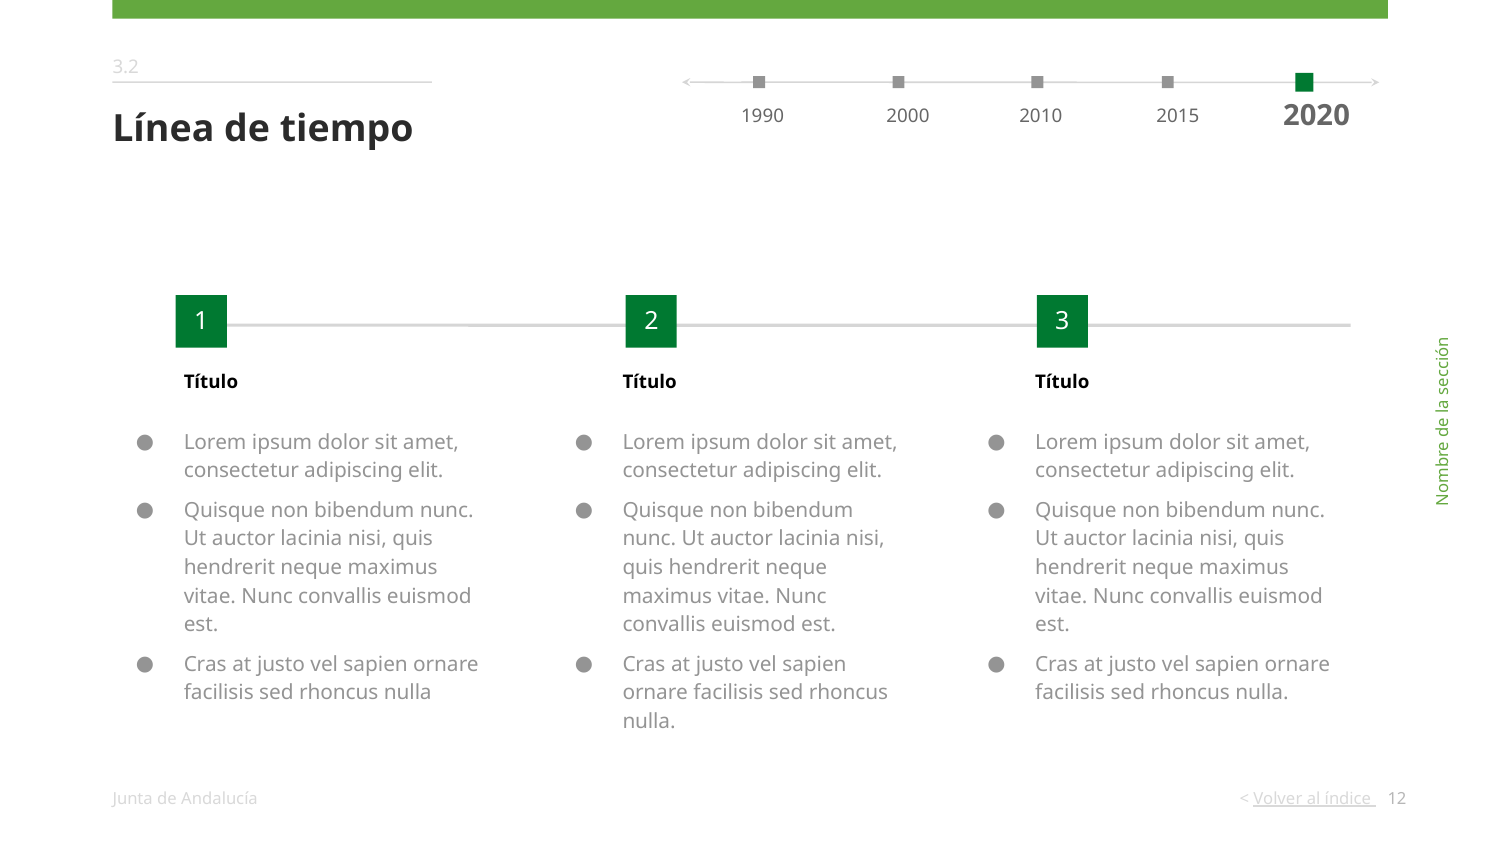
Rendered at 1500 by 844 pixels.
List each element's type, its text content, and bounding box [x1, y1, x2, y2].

slide_number <number> [1387, 787, 1478, 844]
text_box 3.2 [112, 54, 186, 125]
text_box Título Lorem ipsum dolor sit amet, consectetur adipiscing elit. Quisque non bibendum nunc. Ut auctor lacinia nisi, quis hendrerit neque maximus vitae. Nunc convallis euismod est. Cras at justo vel sapien ornare facilisis sed rhoncus nulla [105, 366, 495, 736]
text_box 1990 [737, 100, 805, 136]
text_box < Volver al índice [989, 787, 1376, 821]
text_box [753, 76, 766, 89]
text_box 2000 [883, 100, 950, 136]
text_box 2020 [1280, 93, 1378, 141]
text_box [112, 0, 1388, 19]
text_box Línea de tiempo [112, 104, 597, 226]
text_box [1031, 76, 1044, 89]
text_box 2010 [1016, 100, 1083, 136]
text_box Nombre de la sección [1425, 228, 1458, 615]
text_box Título Lorem ipsum dolor sit amet, consectetur adipiscing elit. Quisque non bibendum nunc. Ut auctor lacinia nisi, quis hendrerit neque maximus vitae. Nunc convallis euismod est. Cras at justo vel sapien ornare facilisis sed rhoncus nulla. [544, 366, 916, 736]
text_box [1295, 72, 1314, 92]
text_box [892, 76, 905, 89]
text_box Título Lorem ipsum dolor sit amet, consectetur adipiscing elit. Quisque non bibendum nunc. Ut auctor lacinia nisi, quis hendrerit neque maximus vitae. Nunc convallis euismod est. Cras at justo vel sapien ornare facilisis sed rhoncus nulla. [957, 366, 1346, 736]
text_box [175, 295, 227, 348]
text_box 3 [1041, 310, 1084, 333]
text_box 2015 [1153, 100, 1220, 136]
text_box 1 [180, 310, 223, 333]
text_box [1161, 76, 1174, 89]
text_box 2 [630, 310, 673, 333]
text_box [625, 295, 677, 348]
text_box [1036, 295, 1088, 348]
